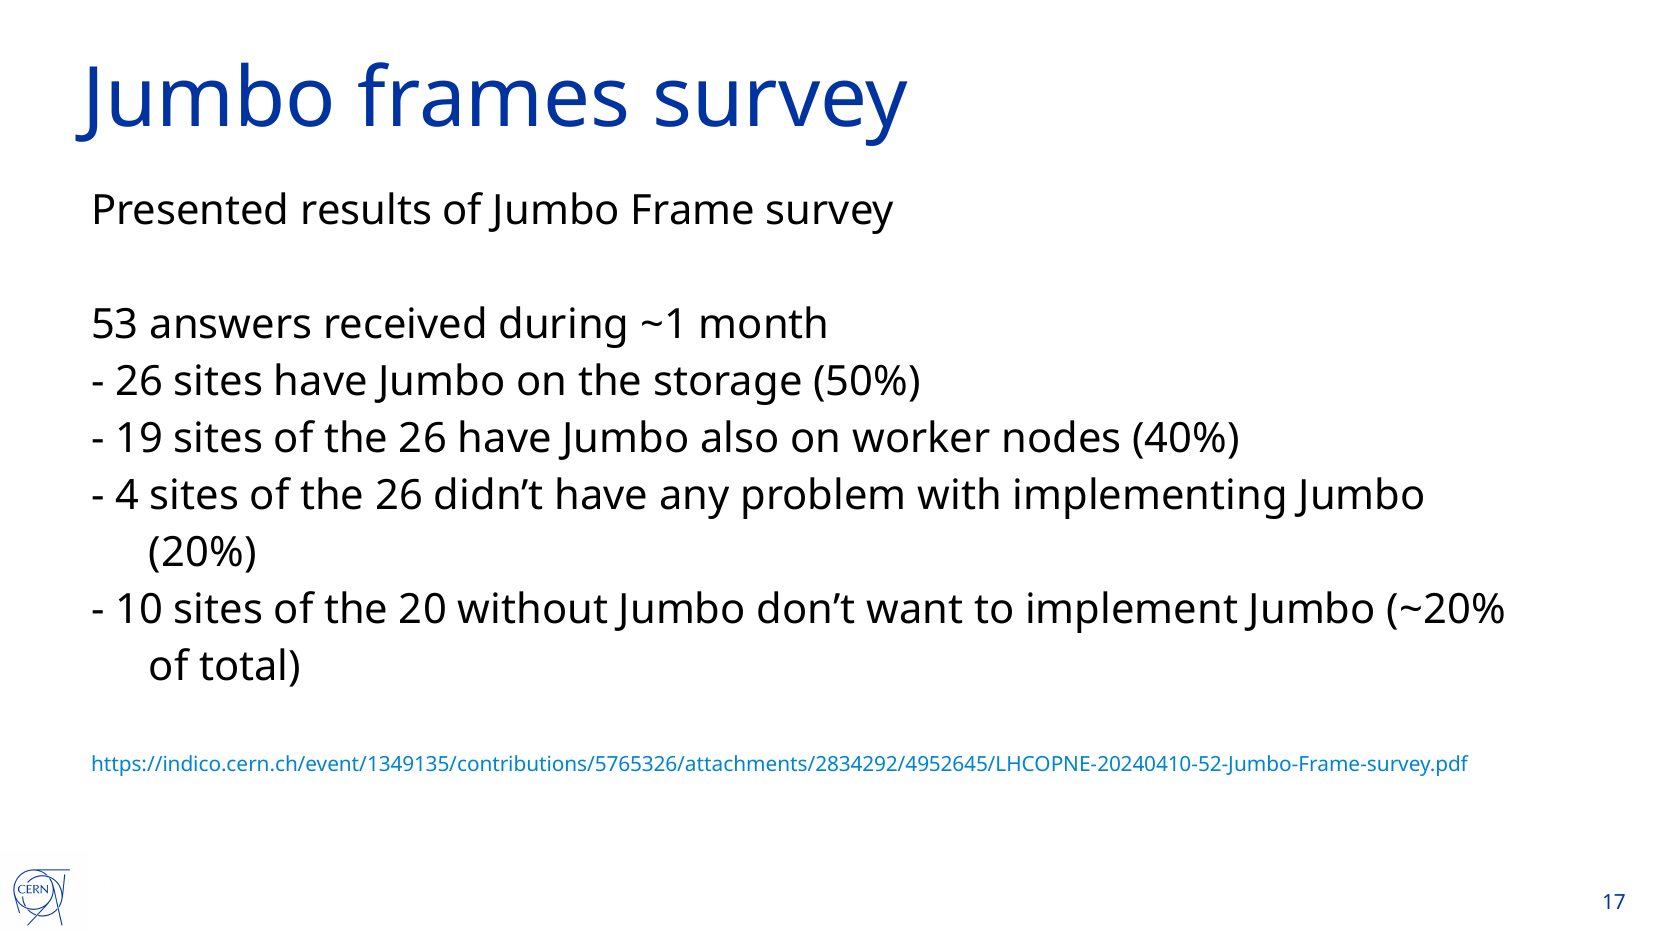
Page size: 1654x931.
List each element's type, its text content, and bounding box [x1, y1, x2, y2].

title Jumbo frames survey [82, 37, 1571, 142]
picture [0, 850, 76, 931]
text_box Presented results of Jumbo Frame survey 53 answers received during ~1 month - 26 sites have Jumbo on the storage (50%) - 19 sites of the 26 have Jumbo also on worker nodes (40%) - 4 sites of the 26 didn’t have any problem with implementing Jumbo (20%) - 10 sites of the 20 without Jumbo don’t want to implement Jumbo (~20% of total) https://indico.cern.ch/event/1349135/contributions/5765326/attachments/2834292/4952645/LHCOPNE-20240410-52-Jumbo-Frame-survey.pdf [76, 172, 1546, 931]
